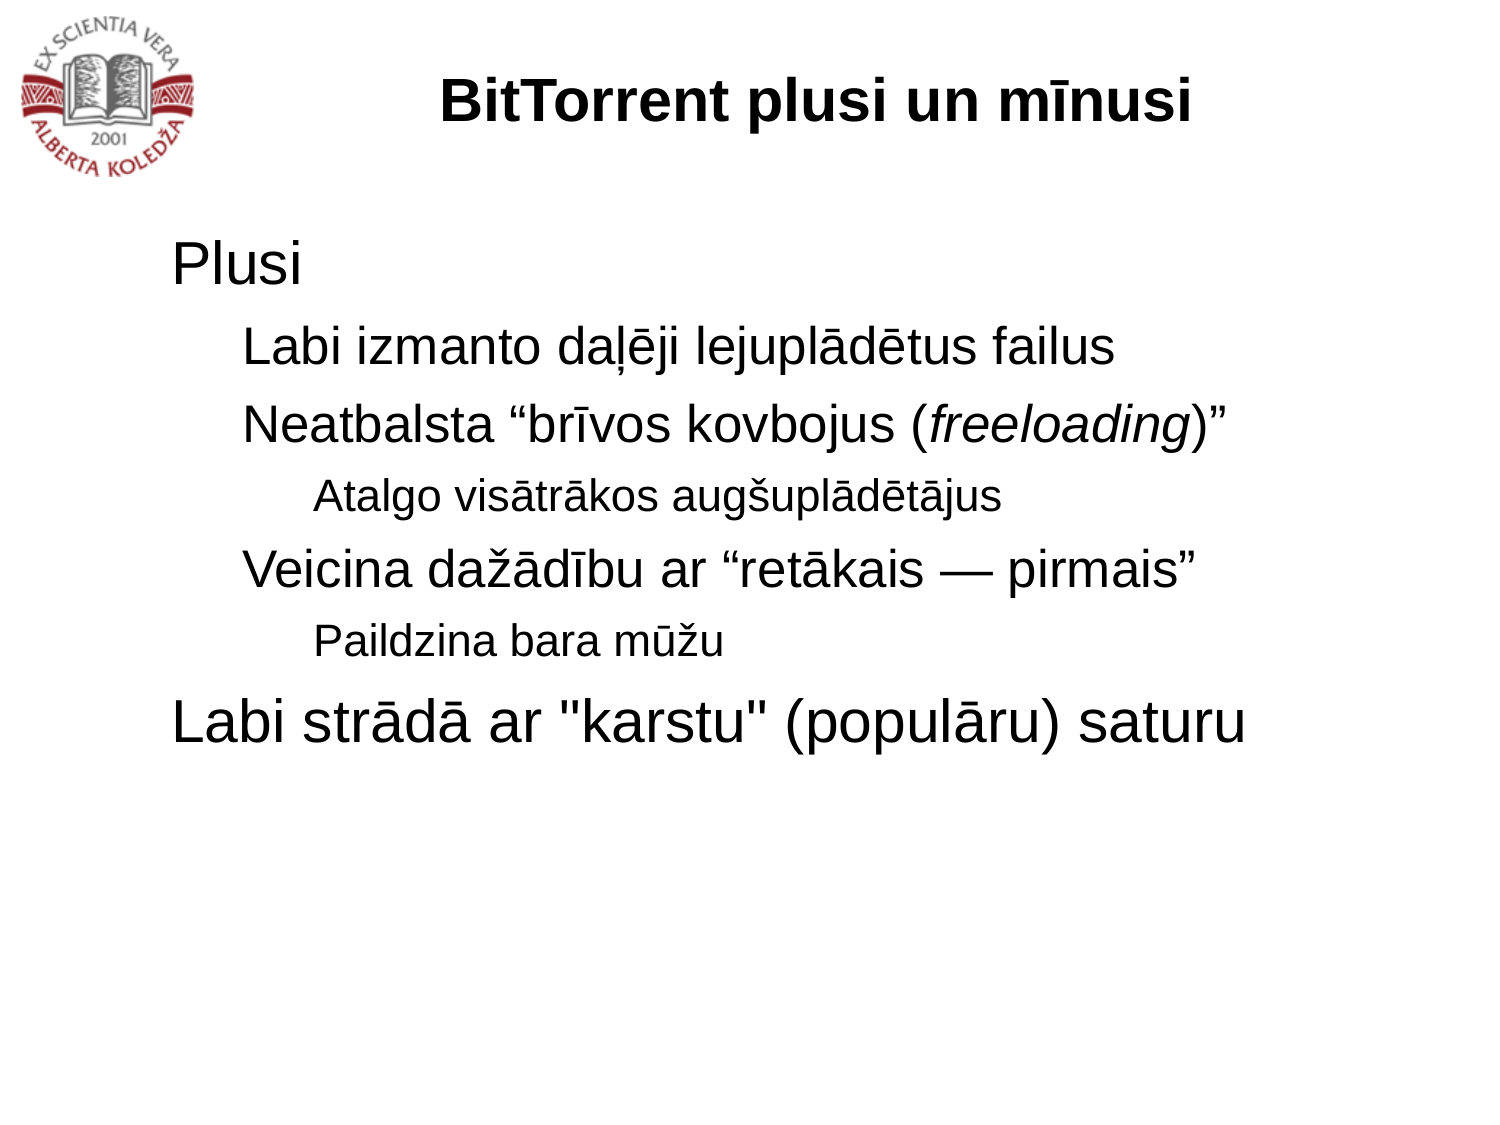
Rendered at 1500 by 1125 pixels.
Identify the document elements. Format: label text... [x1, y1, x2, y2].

picture [21, 16, 194, 177]
list Plusi Labi izmanto daļēji lejuplādētus failus Neatbalsta “brīvos kovbojus (freeloading)” Atalgo visātrākos augšuplādētājus Veicina dažādību ar “retākais — pirmais” Paildzina bara mūžu Labi strādā ar "karstu" (populāru) saturu [85, 216, 1436, 1035]
title BitTorrent plusi un mīnusi [187, 44, 1425, 150]
